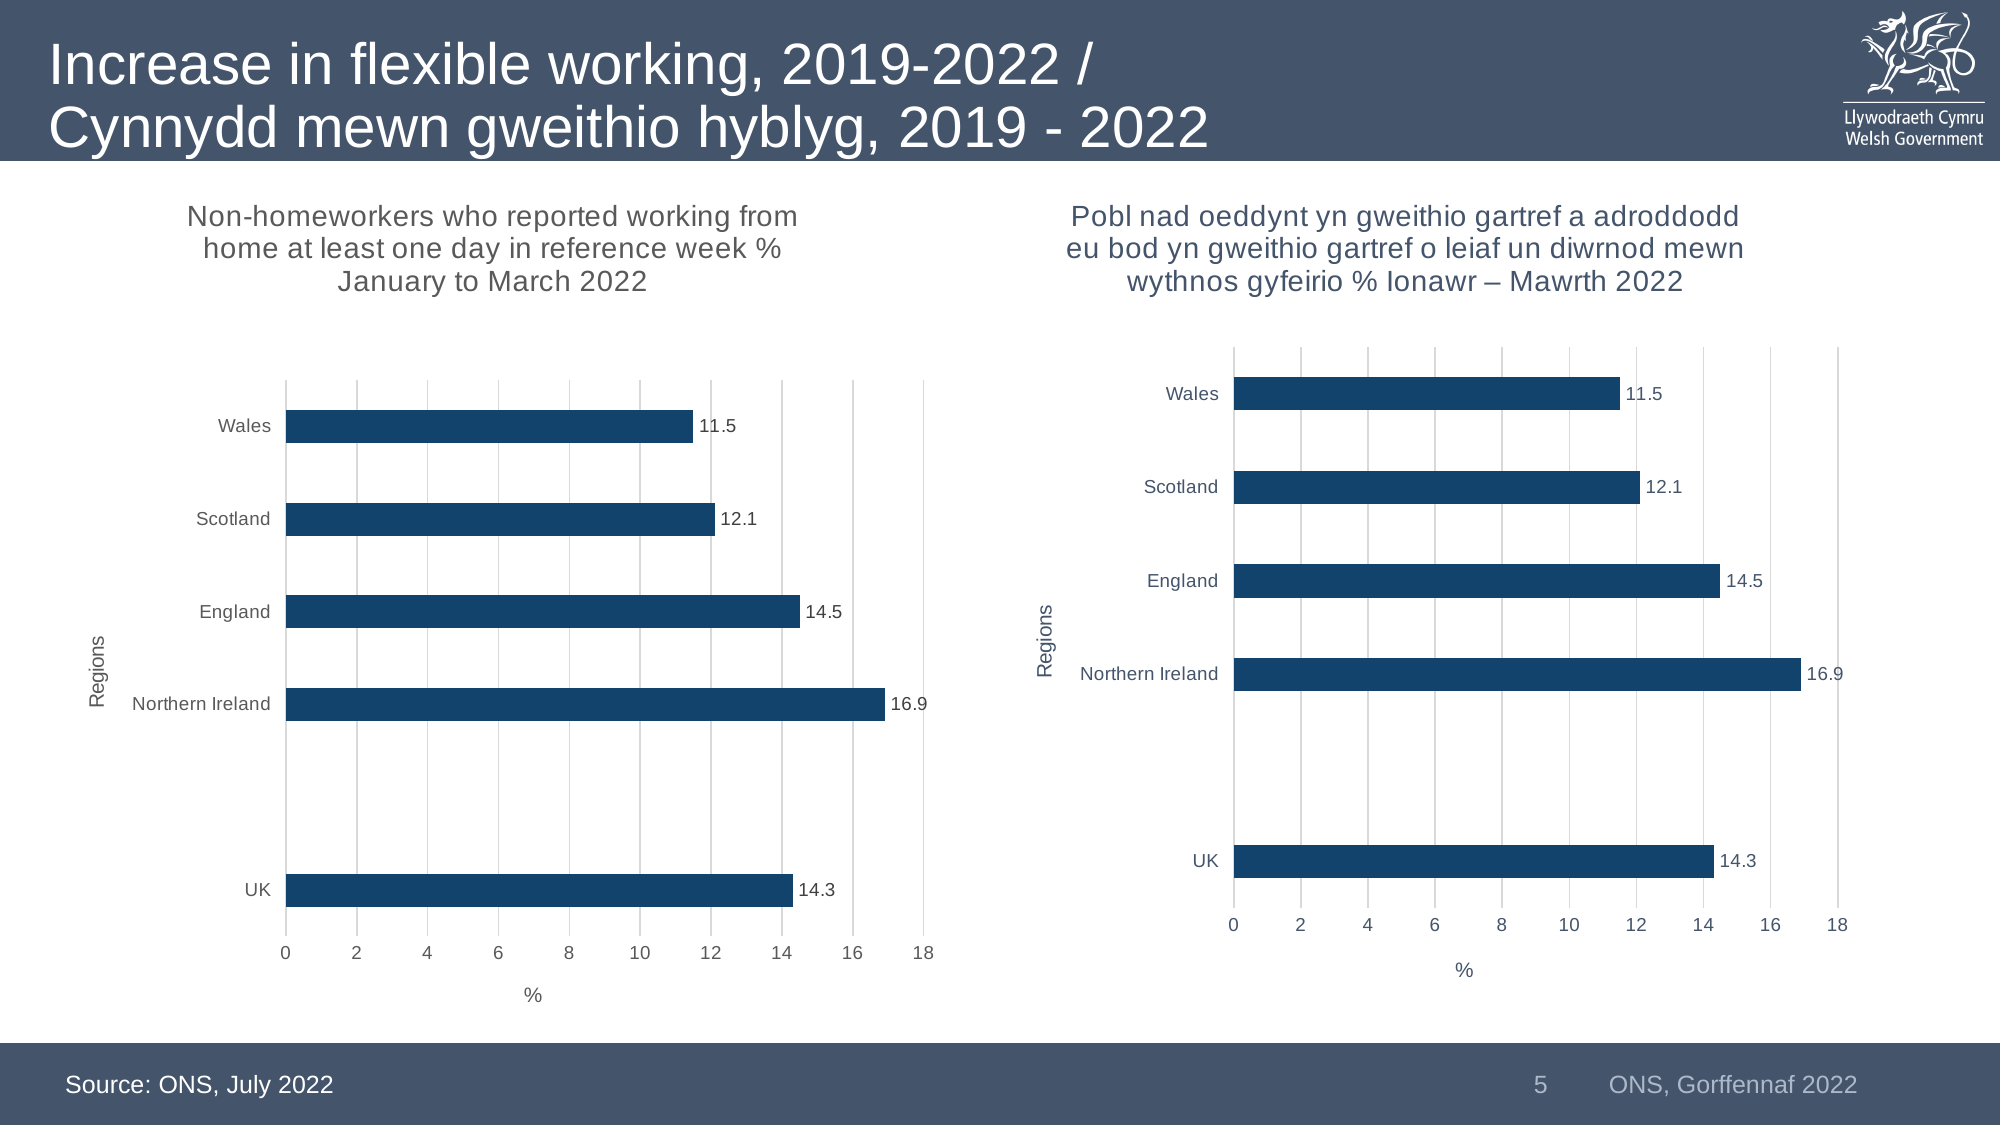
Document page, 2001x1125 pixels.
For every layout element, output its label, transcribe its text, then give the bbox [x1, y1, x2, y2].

text_box 5 [1518, 1053, 1594, 1114]
title Increase in flexible working, 2019-2022 / Cynnydd mewn gweithio hyblyg, 2019 - 2022 [33, 27, 1759, 134]
text_box ONS, Gorffennaf 2022 [1594, 1053, 1982, 1114]
chart [78, 190, 946, 1014]
chart [999, 190, 1867, 1014]
text_box Source: ONS, July 2022 [50, 1053, 726, 1114]
